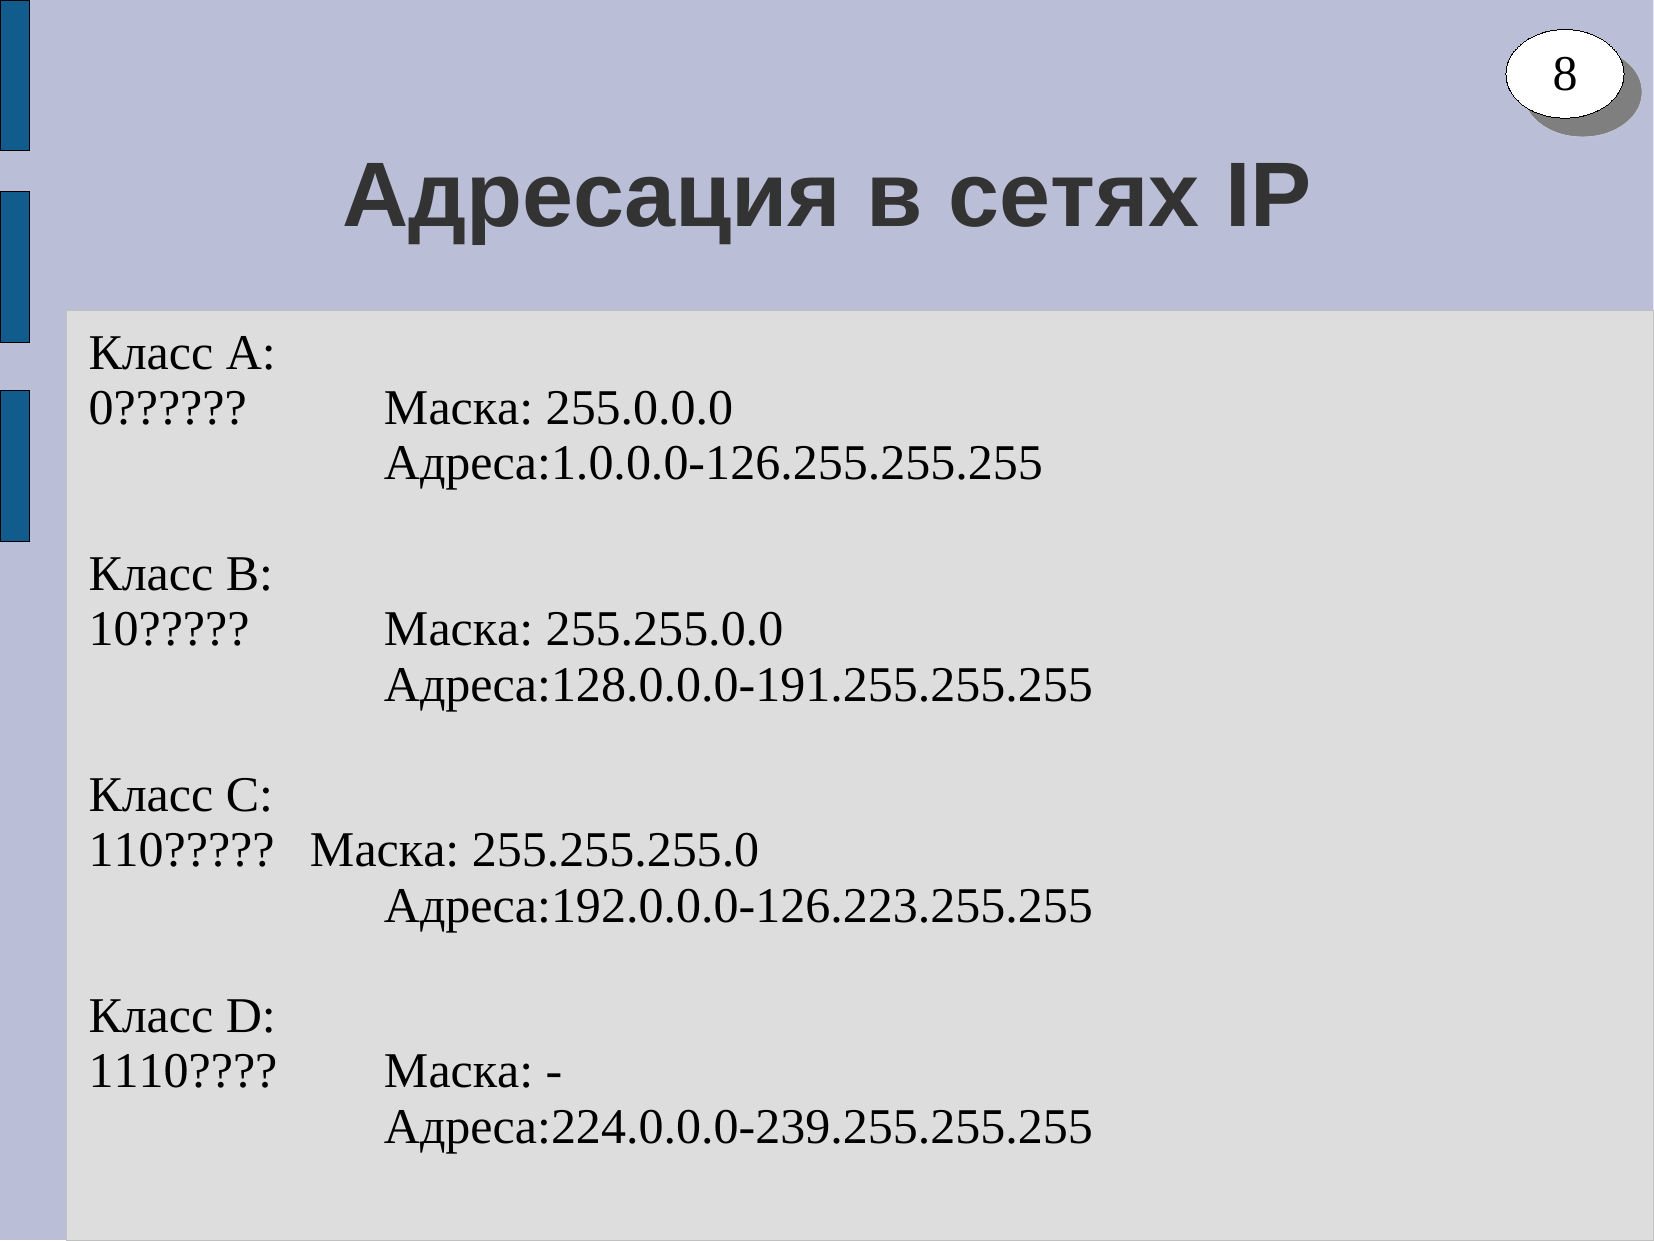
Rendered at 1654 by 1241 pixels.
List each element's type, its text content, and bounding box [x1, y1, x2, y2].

title Адресация в сетях IP [121, 91, 1534, 299]
text_box Класс А: 0?????? Маска: 255.0.0.0 Адреса:1.0.0.0-126.255.255.255 Класс B: 10????? Маска: 255.255.0.0 Адреса:128.0.0.0-191.255.255.255 Класс C: 110????? Маска: 255.255.255.0 Адреса:192.0.0.0-126.223.255.255 Класс D: 1110???? Маска: - Адреса:224.0.0.0-239.255.255.255 [88, 324, 1625, 1237]
text_box 8 [1505, 29, 1625, 119]
